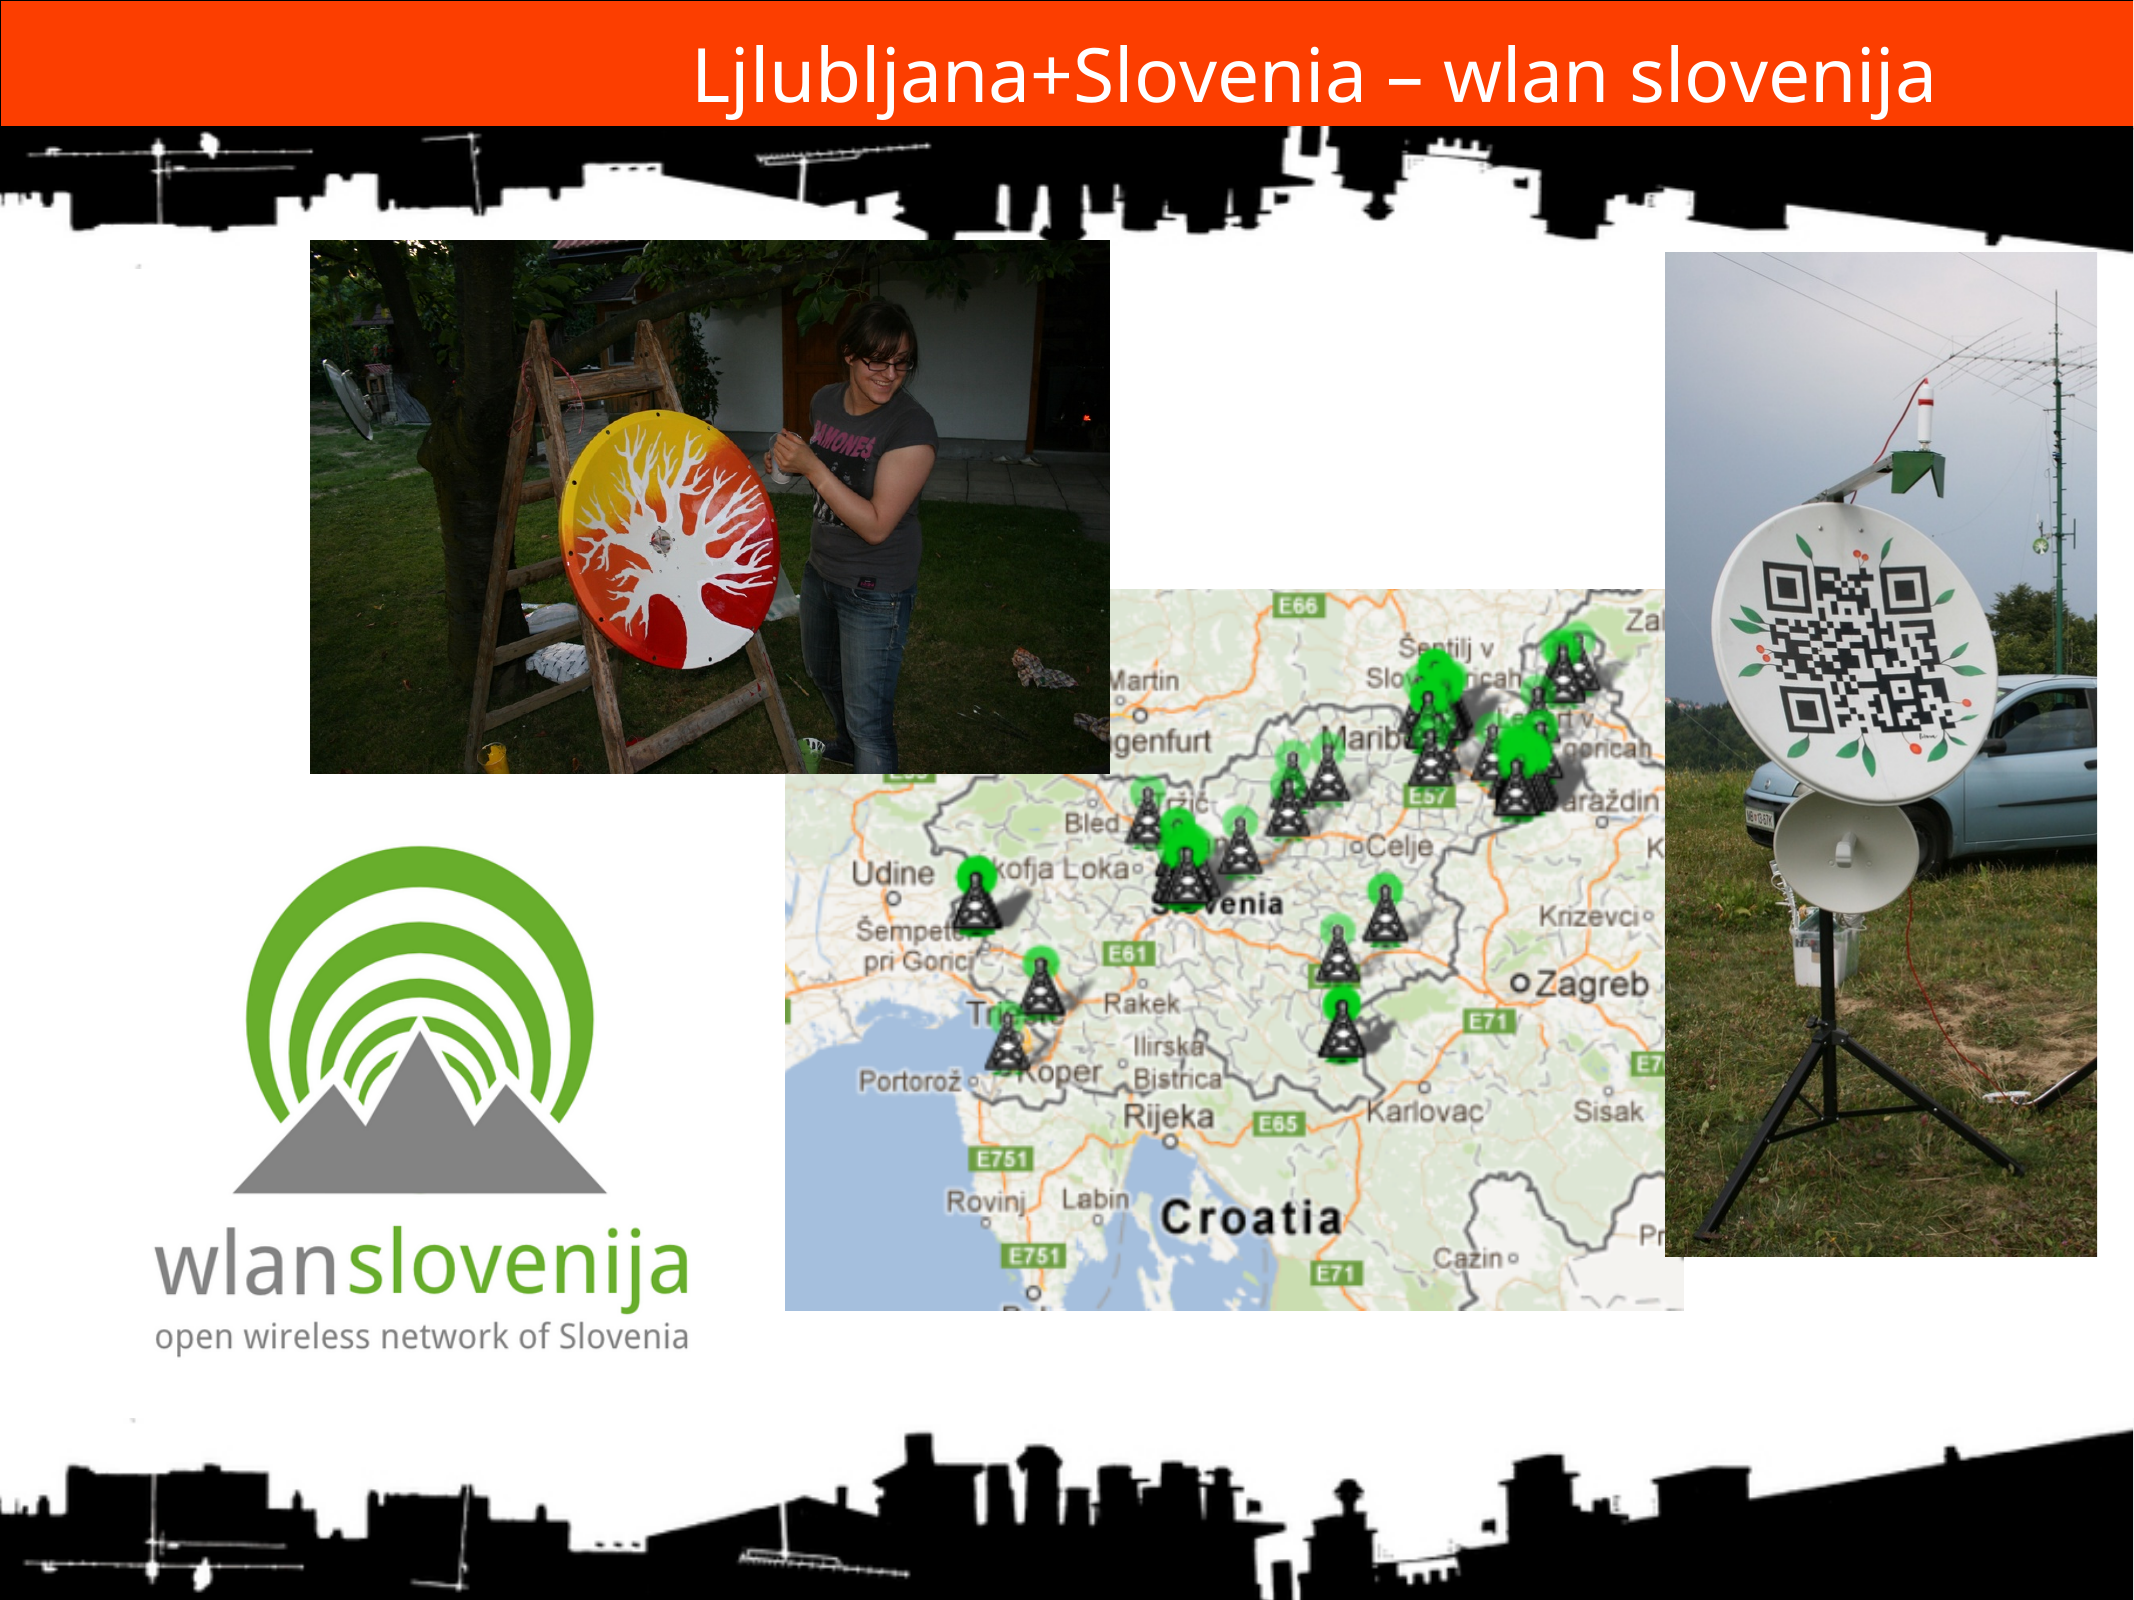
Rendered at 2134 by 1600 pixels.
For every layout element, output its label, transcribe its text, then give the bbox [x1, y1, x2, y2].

picture [128, 809, 714, 1395]
picture [0, 126, 2134, 1311]
picture [0, 1418, 2134, 1600]
title Ljlubljana+Slovenia – wlan slovenija [487, 17, 2134, 129]
